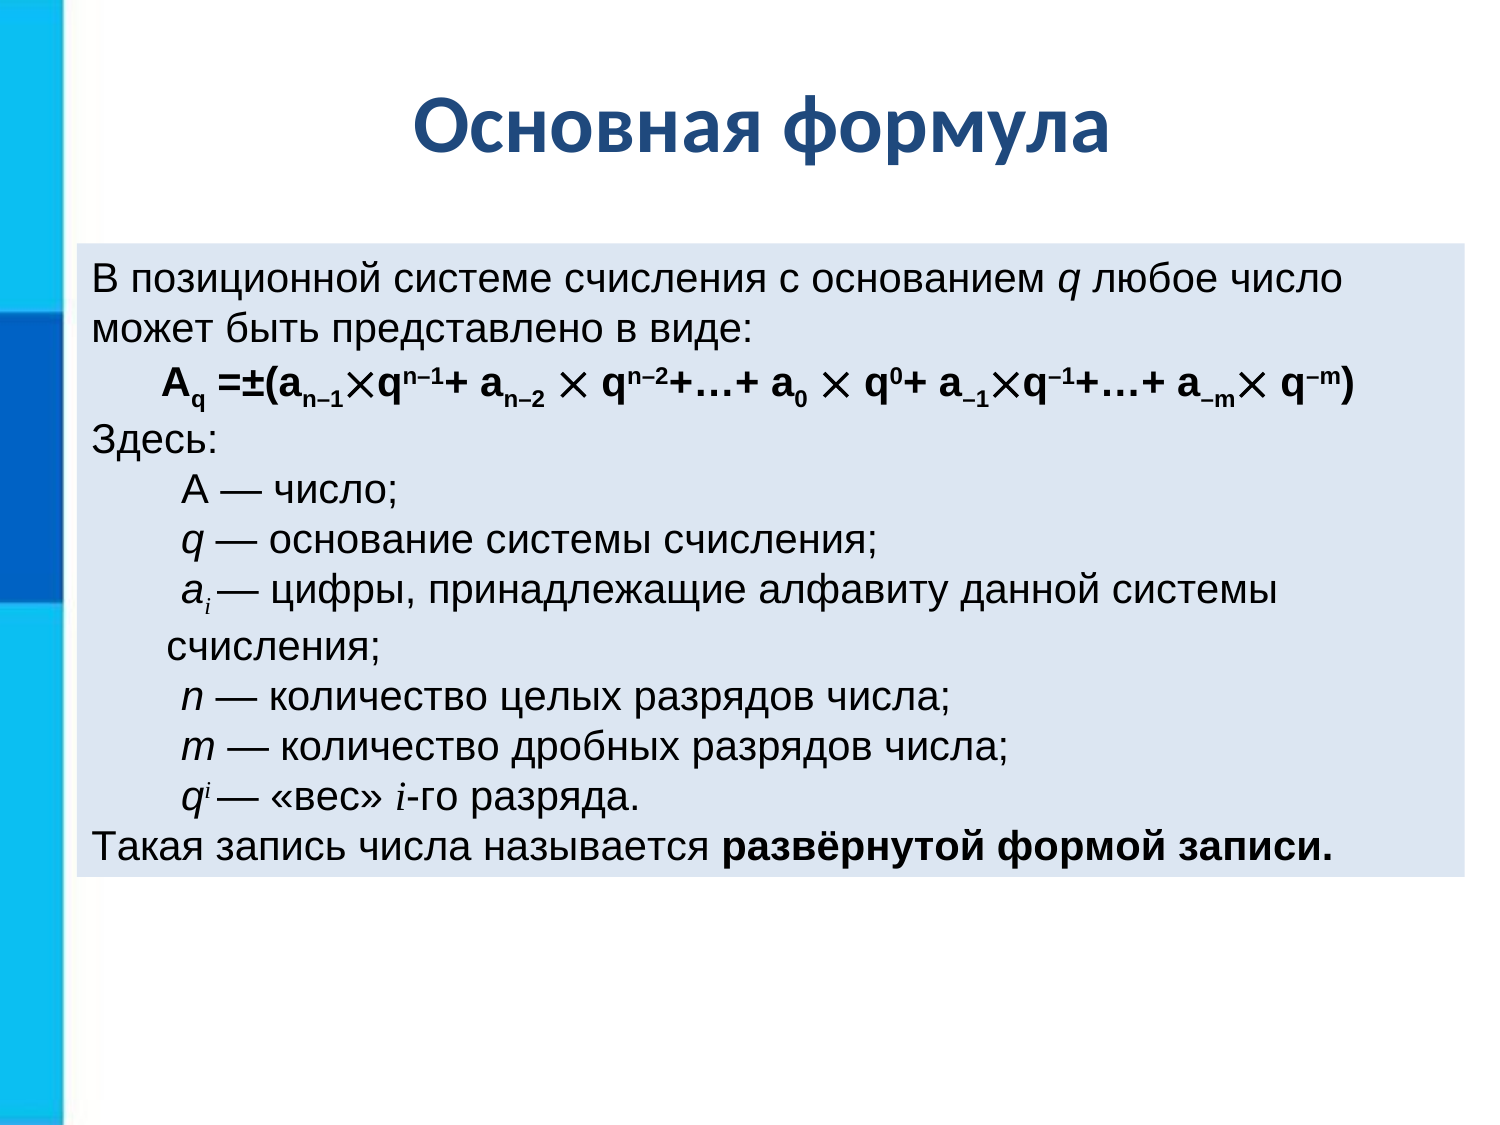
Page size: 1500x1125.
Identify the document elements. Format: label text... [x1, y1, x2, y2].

text_box Основная формула [76, 31, 1449, 209]
picture [0, 0, 1500, 1125]
text_box В позиционной системе счисления с основанием q любое число может быть представлено в виде: Aq =±(an–1qn–1+ an–2  qn–2+…+ a0  q0+ a–1q–1+…+ a–m q–m) Здесь: А — число; q — основание системы счисления; ai — цифры, принадлежащие алфавиту данной системы счисления; n — количество целых разрядов числа; m — количество дробных разрядов числа; qi — «вес» i-го разряда. Такая запись числа называется развёрнутой формой записи. [76, 243, 1465, 877]
